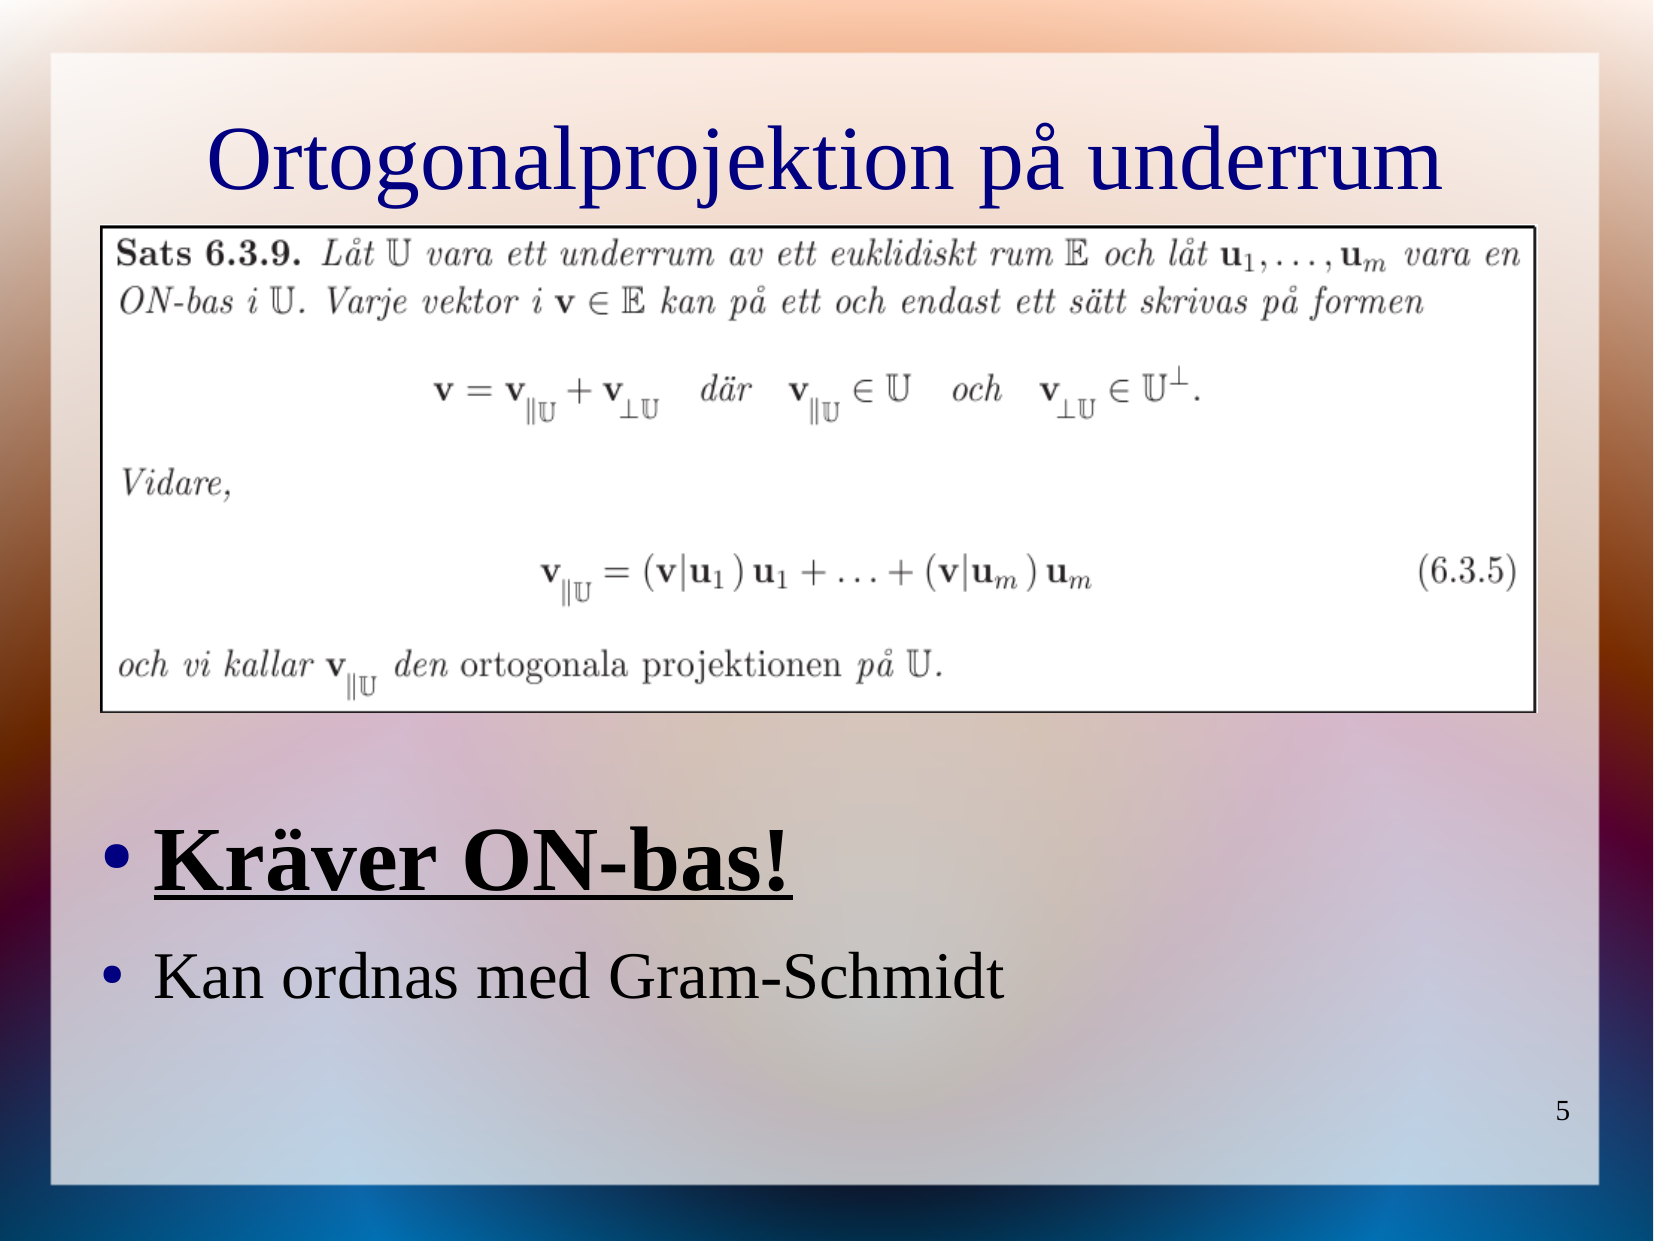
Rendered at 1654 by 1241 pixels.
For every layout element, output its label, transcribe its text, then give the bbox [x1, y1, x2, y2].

list Kräver ON-bas! Kan ordnas med Gram-Schmidt [82, 290, 1571, 1019]
picture [0, 0, 1654, 1241]
title Ortogonalprojektion på underrum [82, 62, 1571, 256]
